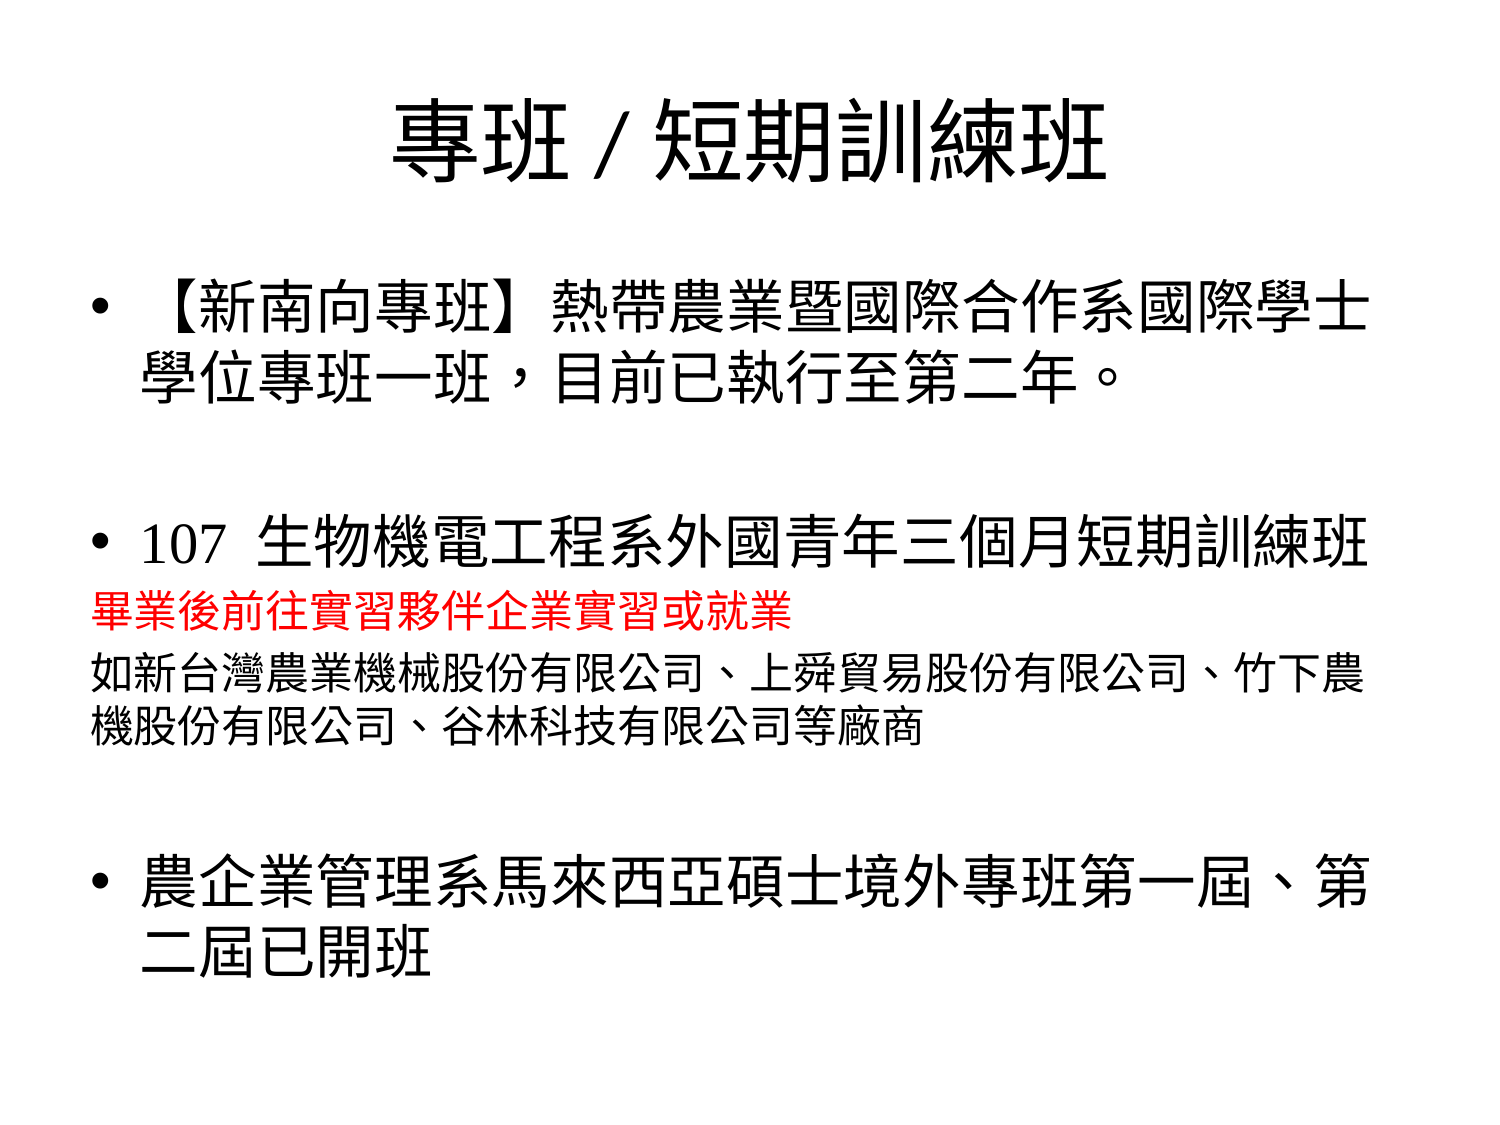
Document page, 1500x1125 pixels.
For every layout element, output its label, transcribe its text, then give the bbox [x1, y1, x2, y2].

title 專班/短期訓練班 [75, 45, 1425, 233]
list 【新南向專班】熱帶農業暨國際合作系國際學士學位專班一班，目前已執行至第二年。 107 生物機電工程系外國青年三個月短期訓練班 畢業後前往實習夥伴企業實習或就業 如新台灣農業機械股份有限公司、上舜貿易股份有限公司、竹下農機股份有限公司、谷林科技有限公司等廠商 農企業管理系馬來西亞碩士境外專班第一屆、第二屆已開班 [75, 262, 1425, 1005]
